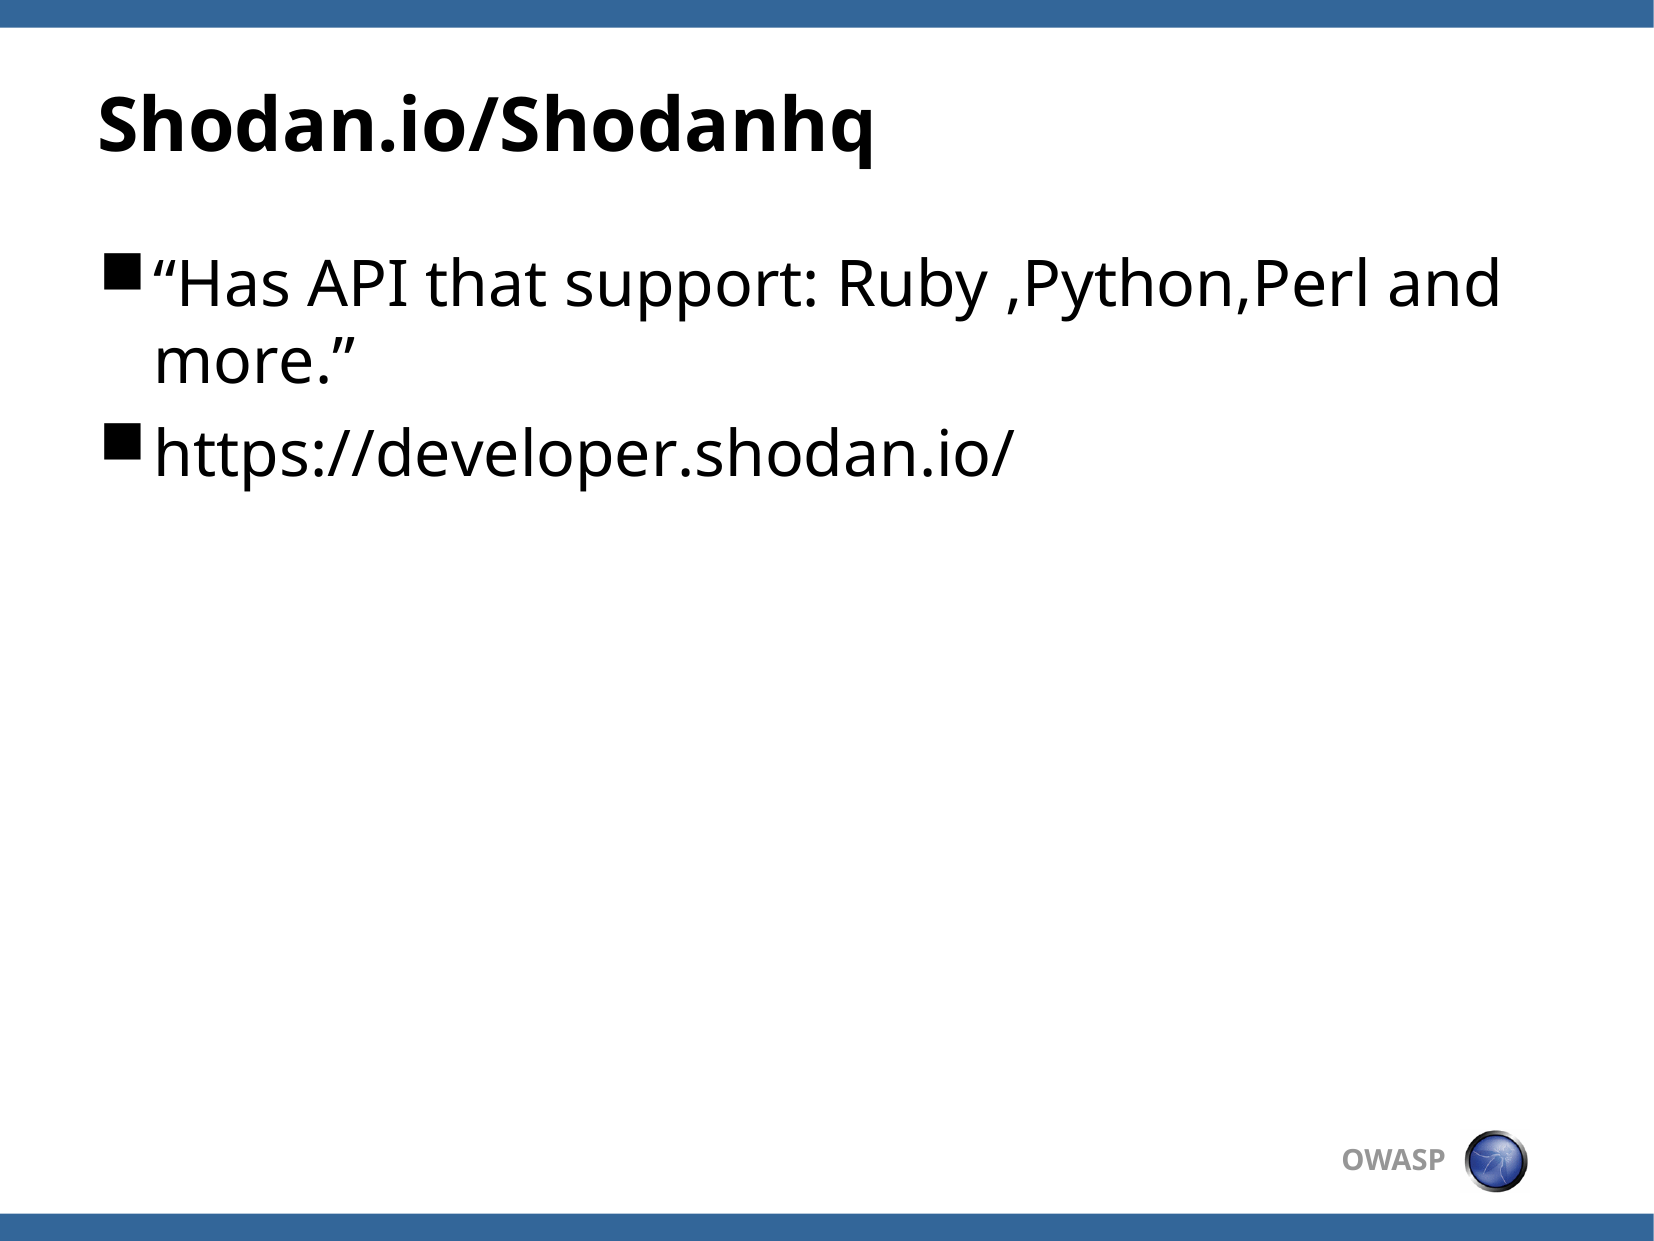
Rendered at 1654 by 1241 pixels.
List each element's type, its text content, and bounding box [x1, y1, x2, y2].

title Shodan.io/Shodanhq [82, 23, 1571, 220]
picture [1460, 1129, 1530, 1193]
list “Has API that support: Ruby ,Python,Perl and more.” https://developer.shodan.io/ [82, 234, 1571, 1108]
